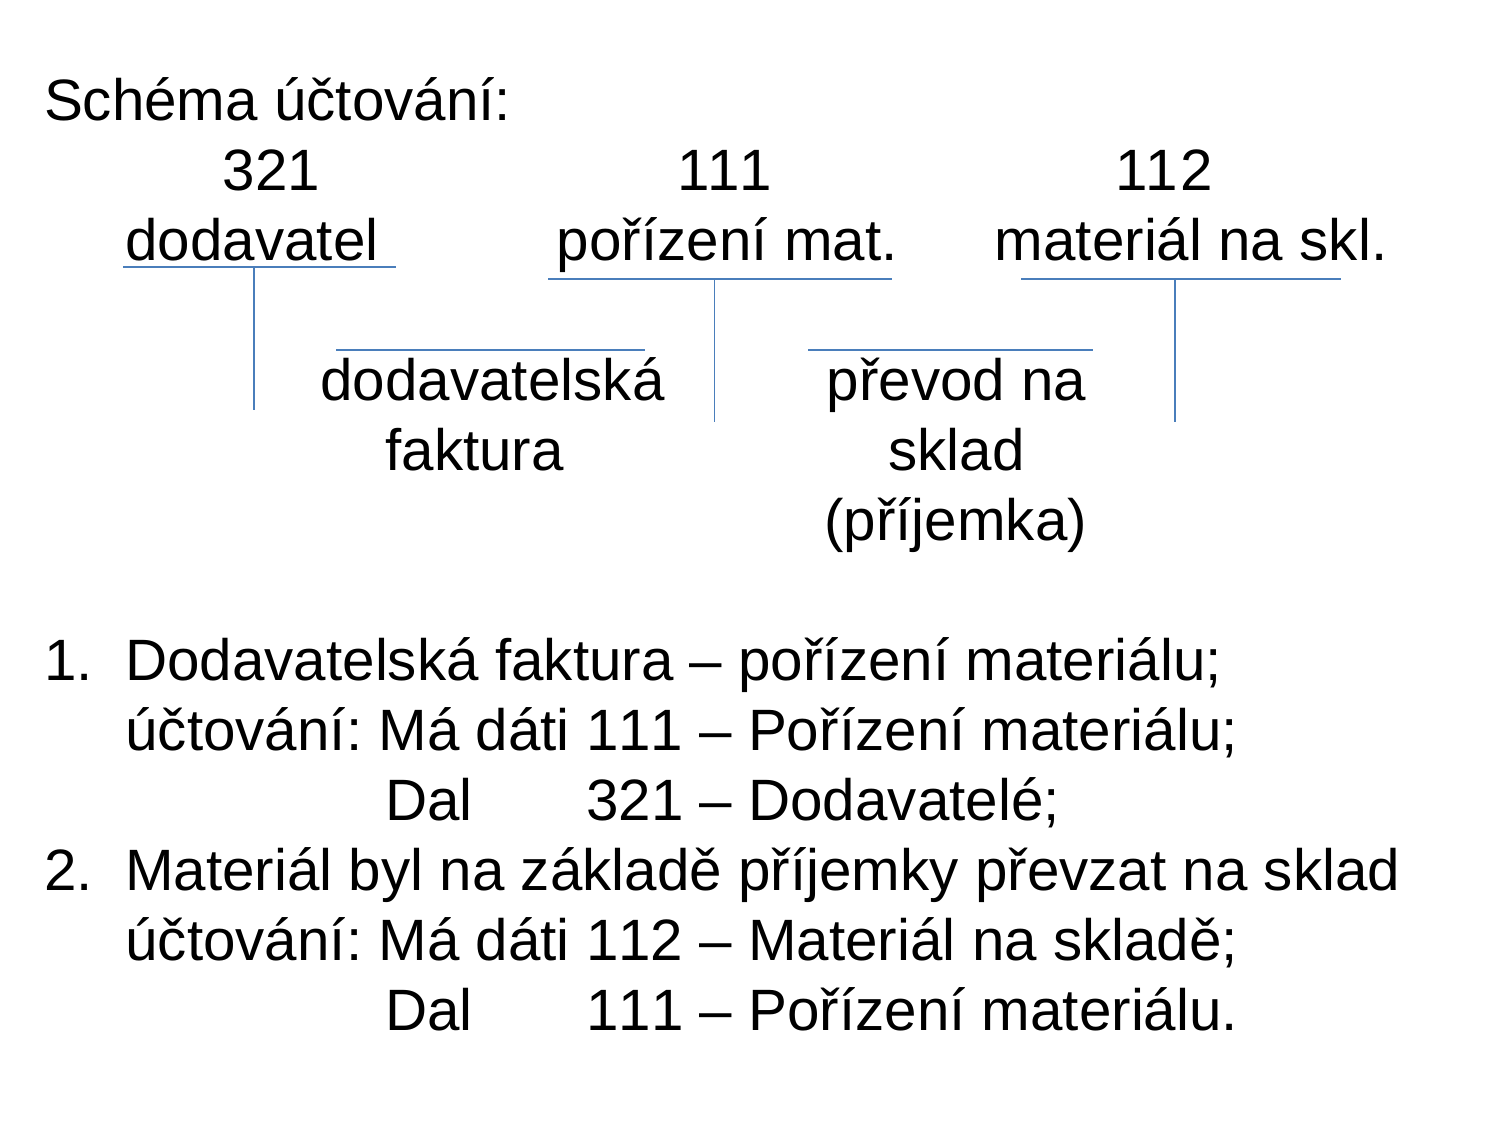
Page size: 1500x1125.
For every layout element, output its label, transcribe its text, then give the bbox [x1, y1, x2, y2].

text_box Schéma účtování: 321 111 112 dodavatel pořízení mat. materiál na skl. dodavatelská převod na faktura sklad (příjemka) Dodavatelská faktura – pořízení materiálu; účtování: Má dáti 111 – Pořízení materiálu; Dal 321 – Dodavatelé; 2. Materiál byl na základě příjemky převzat na sklad účtování: Má dáti 112 – Materiál na skladě; Dal 111 – Pořízení materiálu. [29, 54, 1459, 1050]
